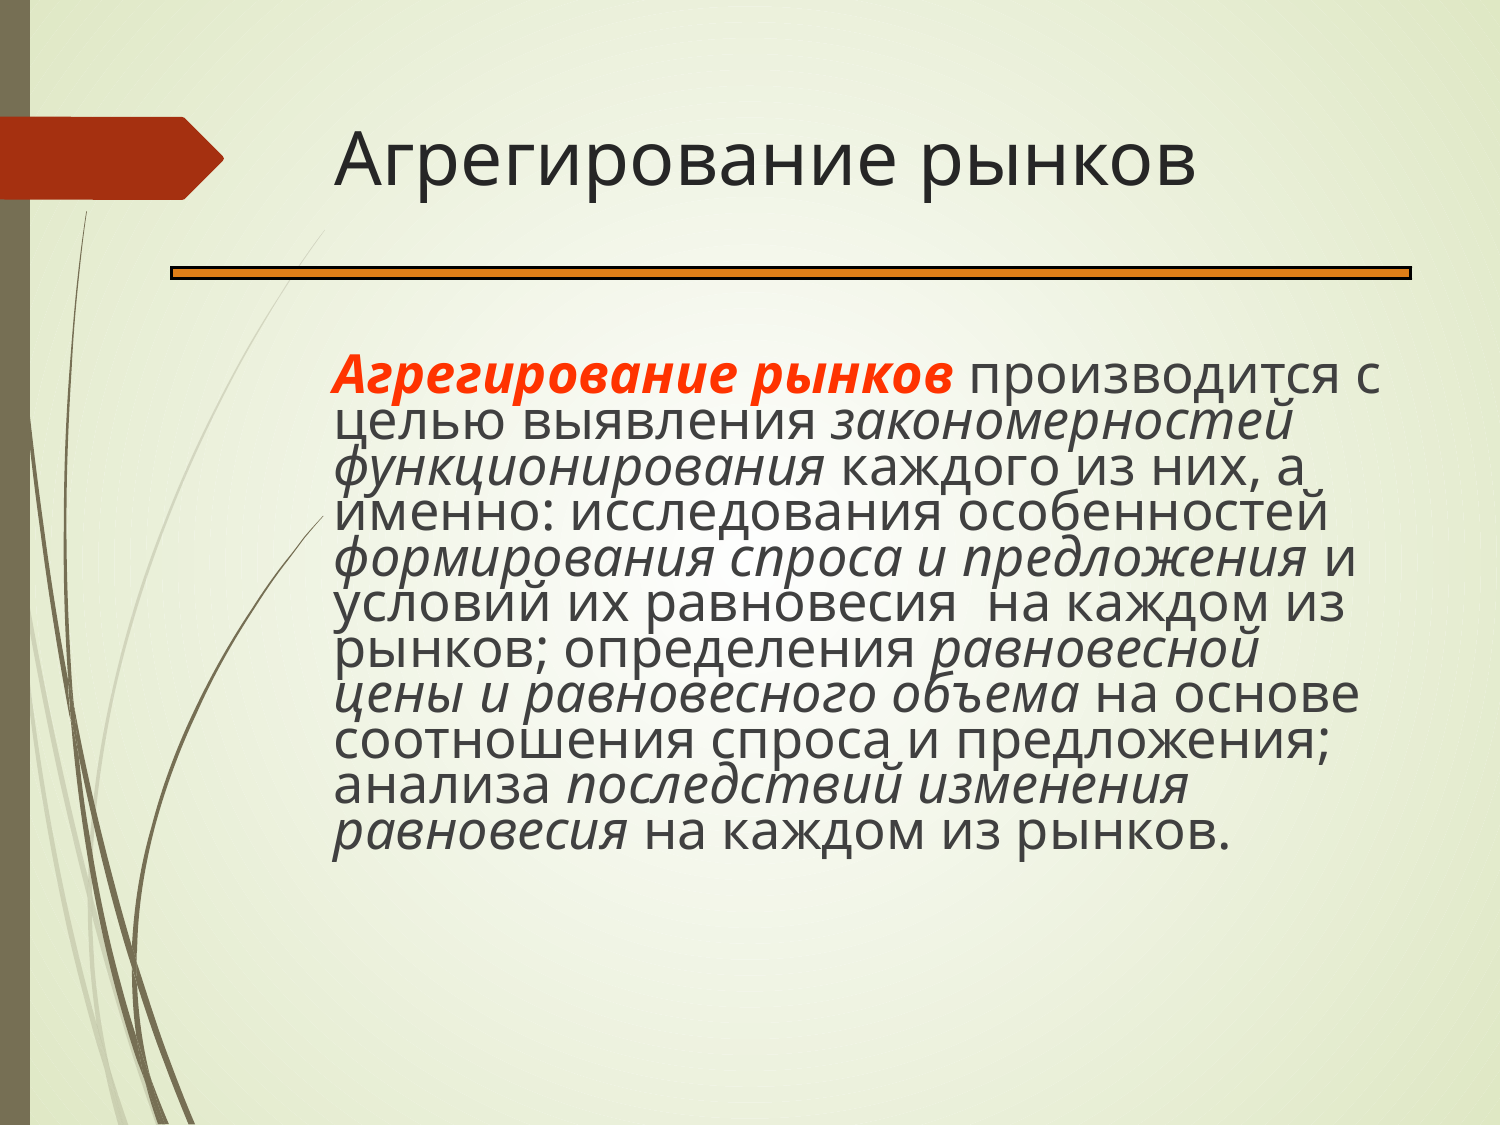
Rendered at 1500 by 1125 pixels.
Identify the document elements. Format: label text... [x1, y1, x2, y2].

list Агрегирование рынков производится с целью выявления закономерностей функционирования каждого из них, а именно: исследования особенностей формирования спроса и предложения и условий их равновесия на каждом из рынков; определения равновесной цены и равновесного объема на основе соотношения спроса и предложения; анализа последствий изменения равновесия на каждом из рынков. [318, 350, 1401, 970]
title Агрегирование рынков [319, 102, 1400, 313]
